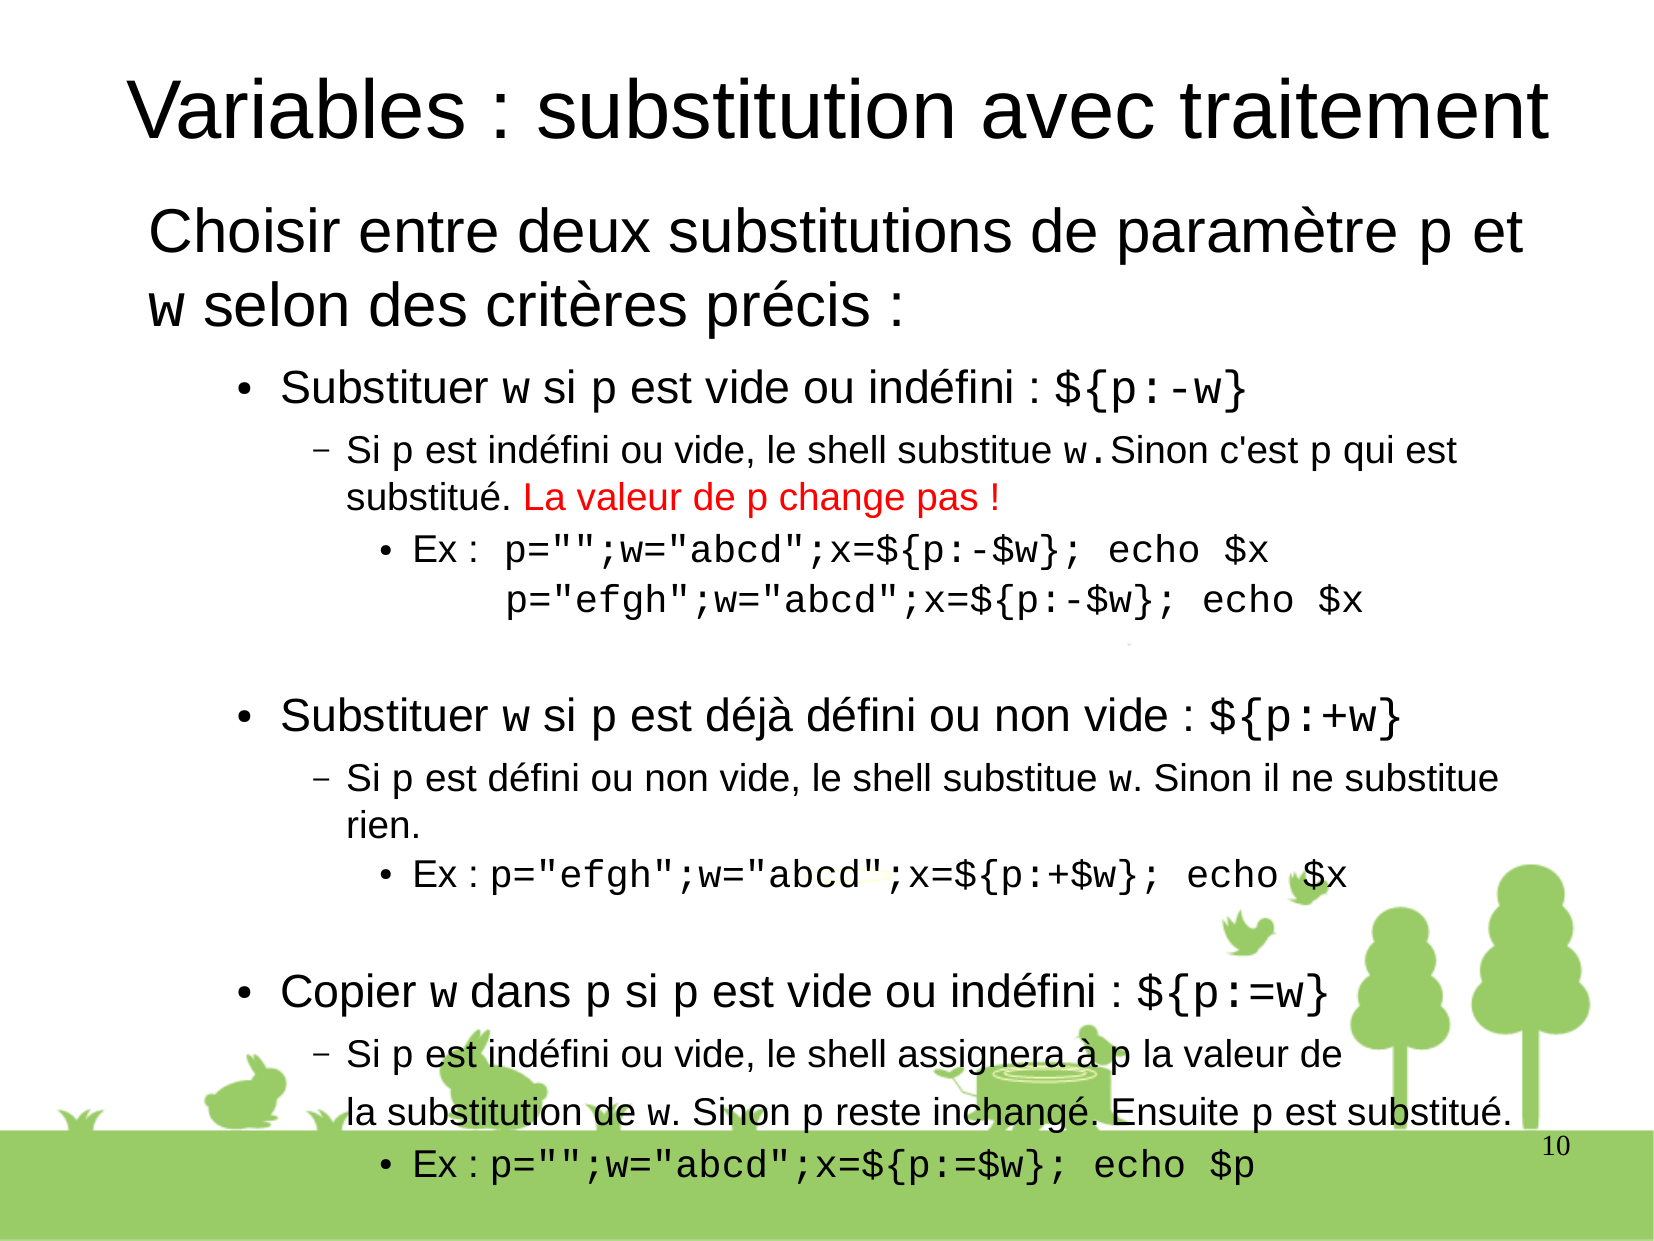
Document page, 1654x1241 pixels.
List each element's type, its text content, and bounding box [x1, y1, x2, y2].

picture [0, 0, 1654, 1241]
list Choisir entre deux substitutions de paramètre p et w selon des critères précis : Substituer w si p est vide ou indéfini : ${p:-w} Si p est indéfini ou vide, le shell substitue w.Sinon c'est p qui est substitué. La valeur de p change pas ! Ex : p="";w="abcd";x=${p:-$w}; echo $x p="efgh";w="abcd";x=${p:-$w}; echo $x Substituer w si p est déjà défini ou non vide : ${p:+w} Si p est défini ou non vide, le shell substitue w. Sinon il ne substitue rien. Ex : p="efgh";w="abcd";x=${p:+$w}; echo $x Copier w dans p si p est vide ou indéfini : ${p:=w} Si p est indéfini ou vide, le shell assignera à p la valeur de la substitution de w. Sinon p reste inchangé. Ensuite p est substitué. Ex : p="";w="abcd";x=${p:=$w}; echo $p [82, 195, 1538, 1205]
title Variables : substitution avec traitement [11, 5, 1654, 213]
